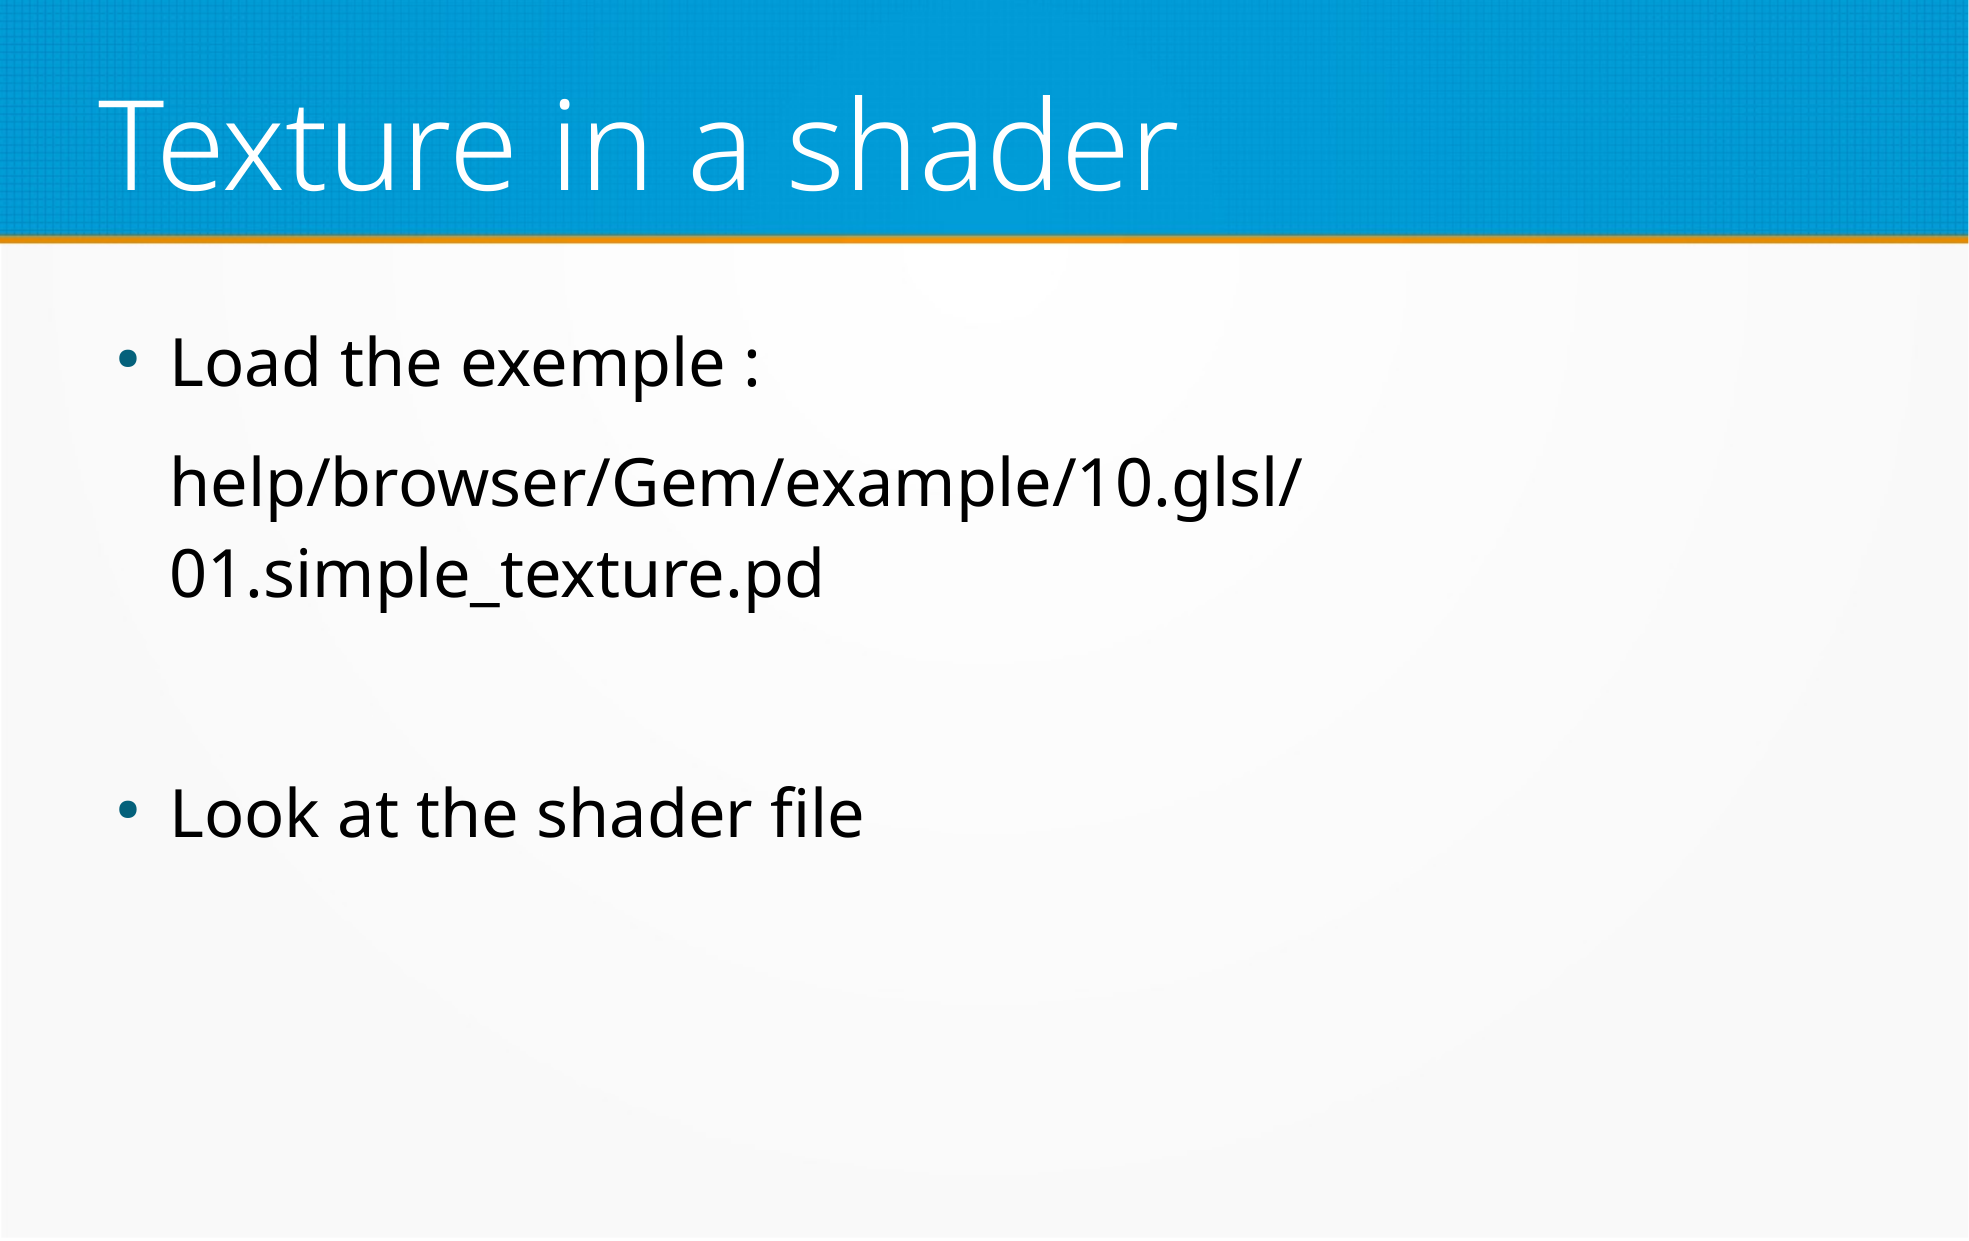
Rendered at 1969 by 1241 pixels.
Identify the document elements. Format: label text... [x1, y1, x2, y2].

title Texture in a shader [98, 19, 1870, 227]
list Load the exemple : help/browser/Gem/example/10.glsl/01.simple_texture.pd Look at the shader file [98, 315, 1861, 1081]
picture [0, 233, 1969, 1241]
